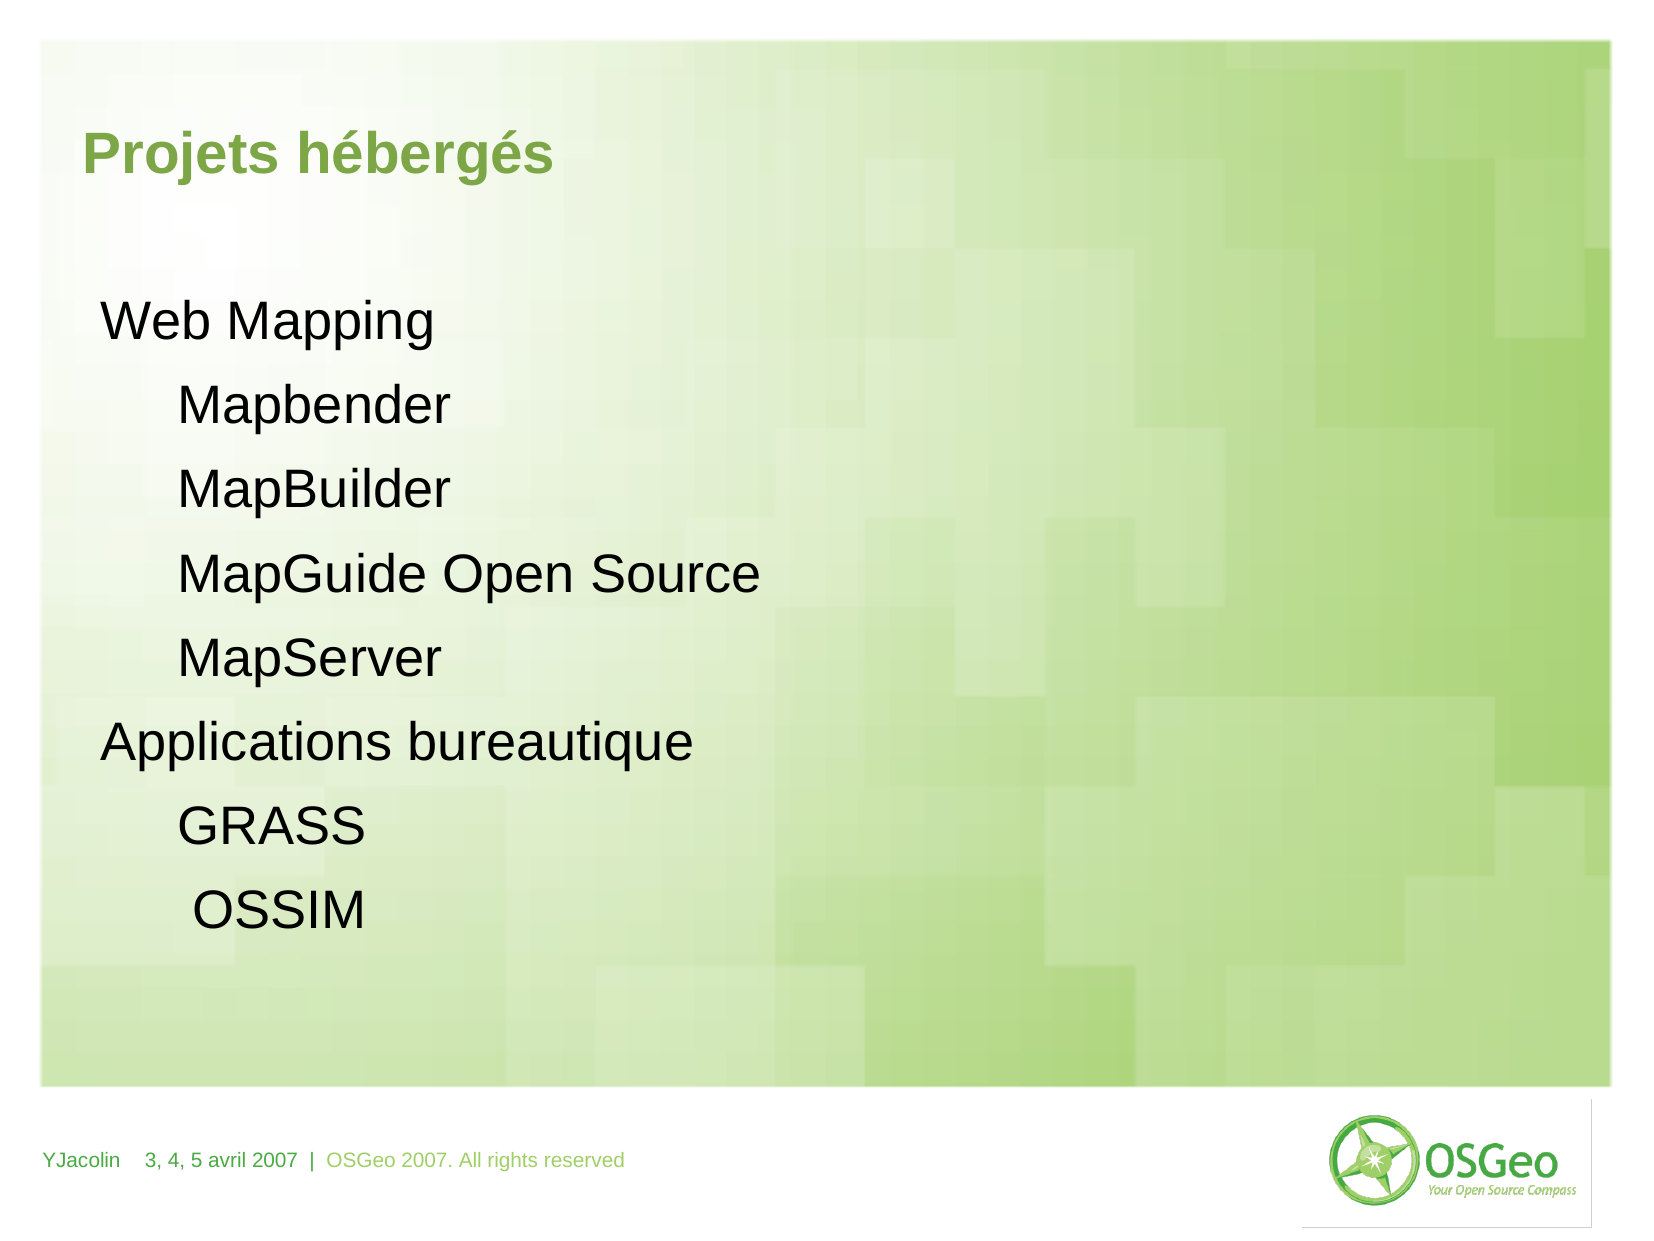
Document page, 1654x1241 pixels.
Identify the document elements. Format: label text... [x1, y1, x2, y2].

picture [0, 1, 1654, 1239]
title Projets hébergés [82, 49, 1571, 257]
list Web Mapping Mapbender MapBuilder MapGuide Open Source MapServer Applications bureautique GRASS OSSIM [82, 290, 1571, 1109]
